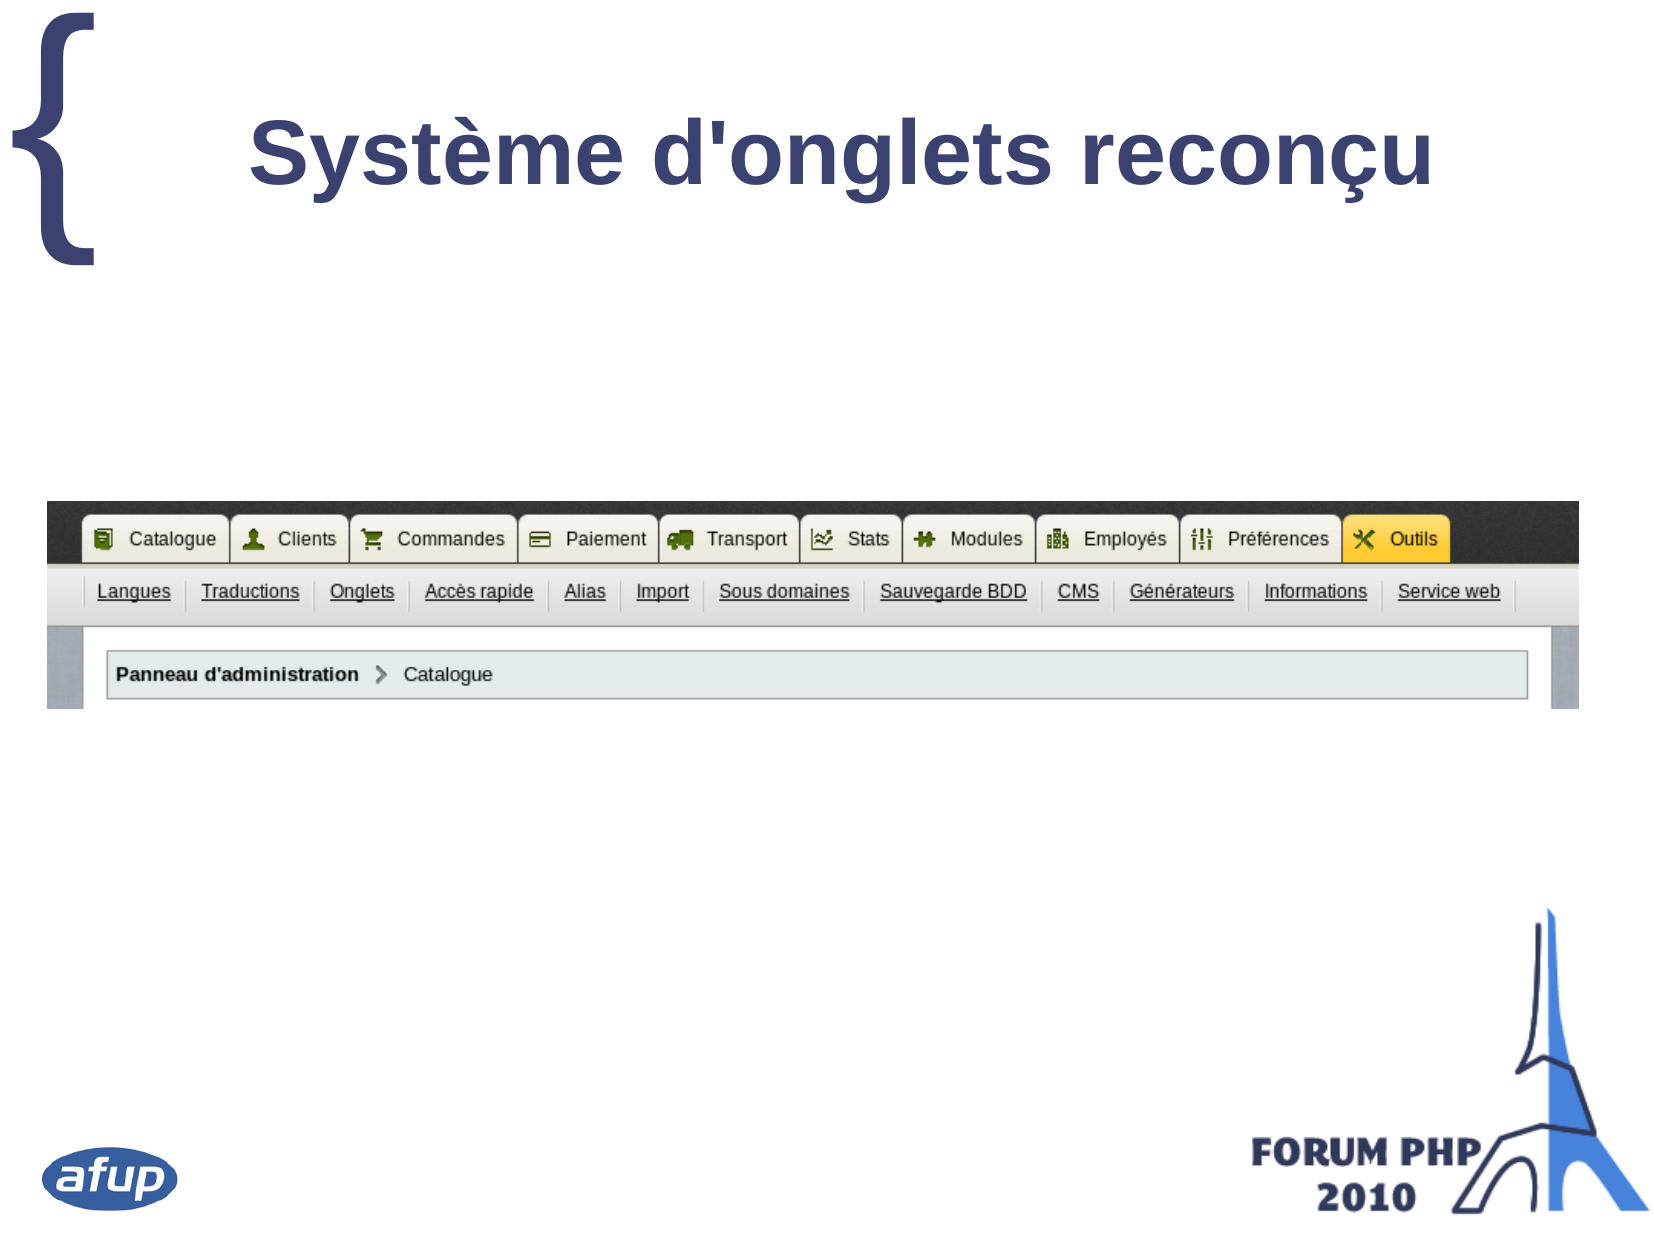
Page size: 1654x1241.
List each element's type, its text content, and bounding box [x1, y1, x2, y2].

picture [1240, 872, 1650, 1241]
title Système d'onglets reconçu [82, 49, 1571, 257]
picture [41, 1146, 178, 1211]
picture [47, 501, 1579, 709]
